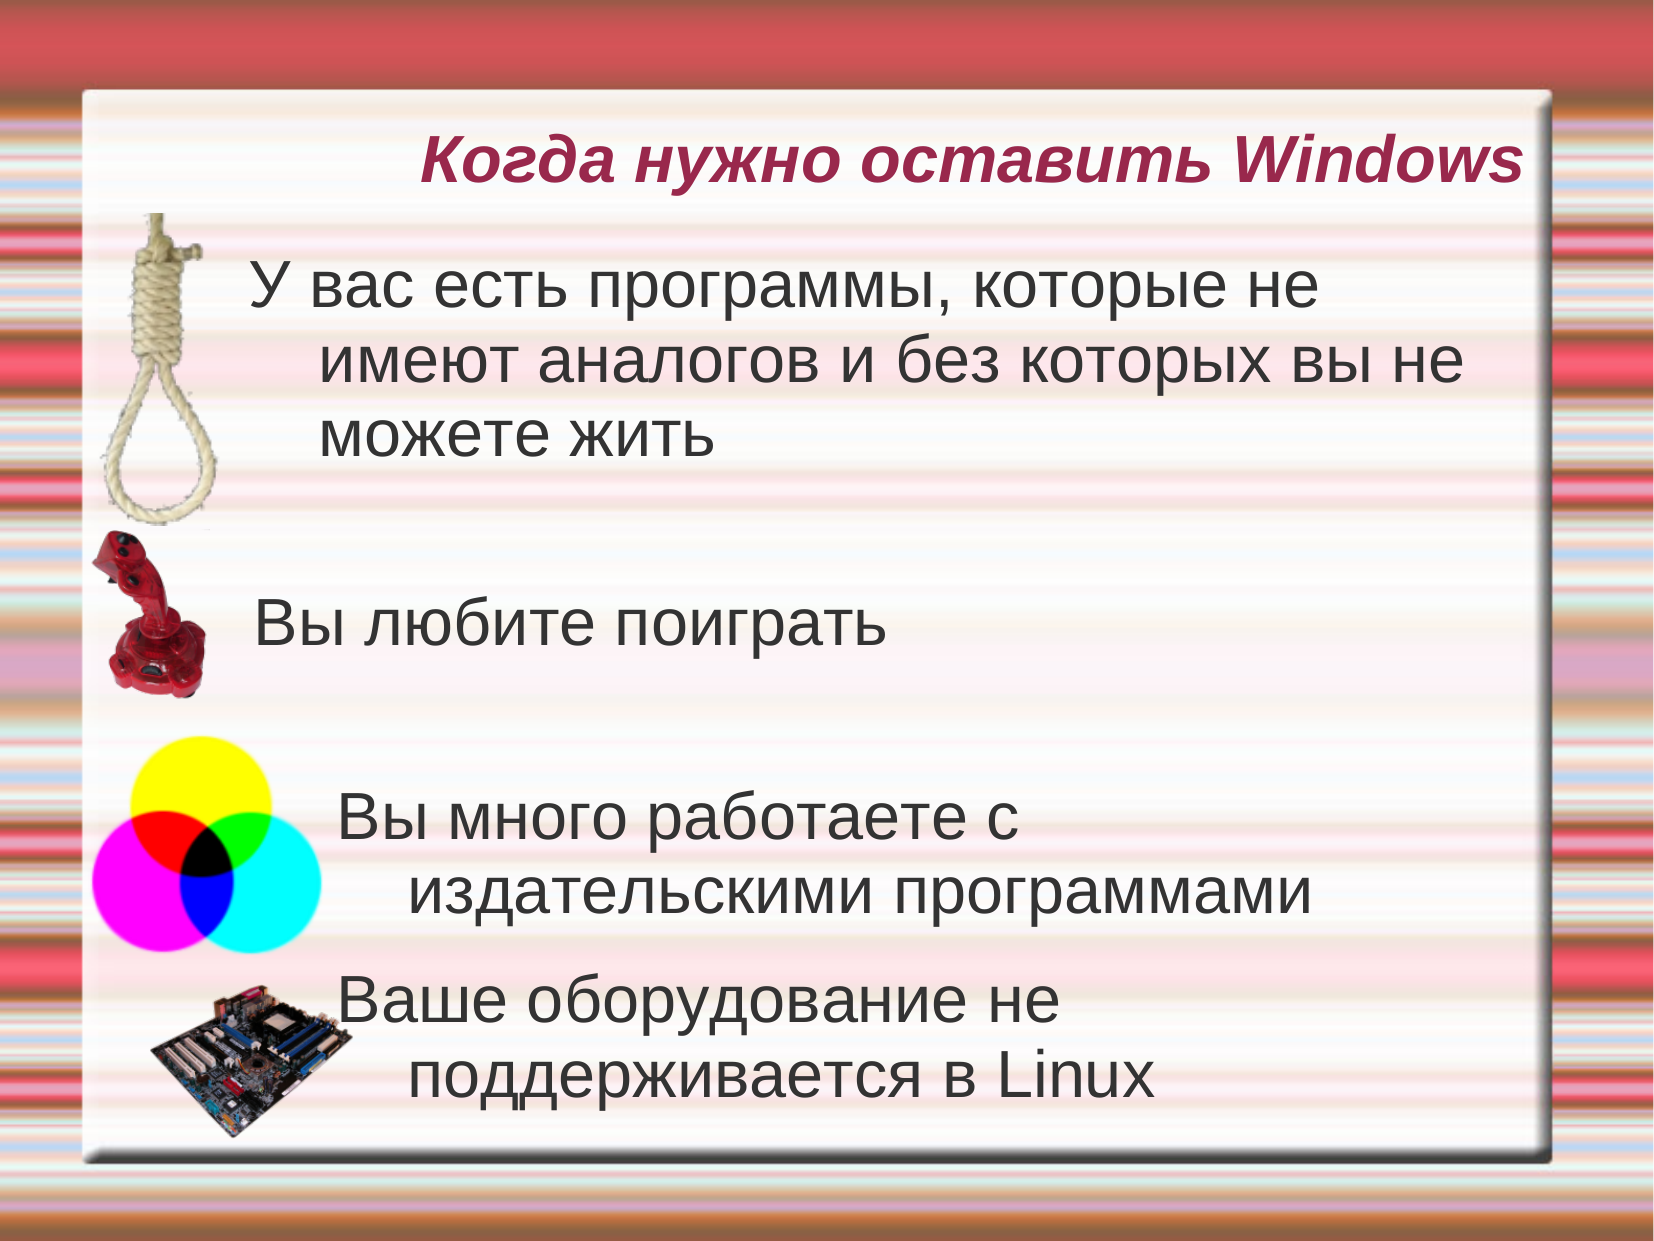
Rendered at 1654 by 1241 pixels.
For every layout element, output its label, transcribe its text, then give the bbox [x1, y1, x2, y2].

list Ваше оборудование не поддерживается в Linux [324, 961, 1495, 1129]
list У вас есть программы, которые не имеют аналогов и без которых вы не можете жить [266, 246, 1517, 497]
picture [0, 0, 1654, 1241]
list Вы много работаете с издательскими программами [324, 778, 1495, 945]
title Когда нужно оставить Windows [413, 55, 1534, 263]
list Вы любите поиграть [242, 584, 1523, 668]
